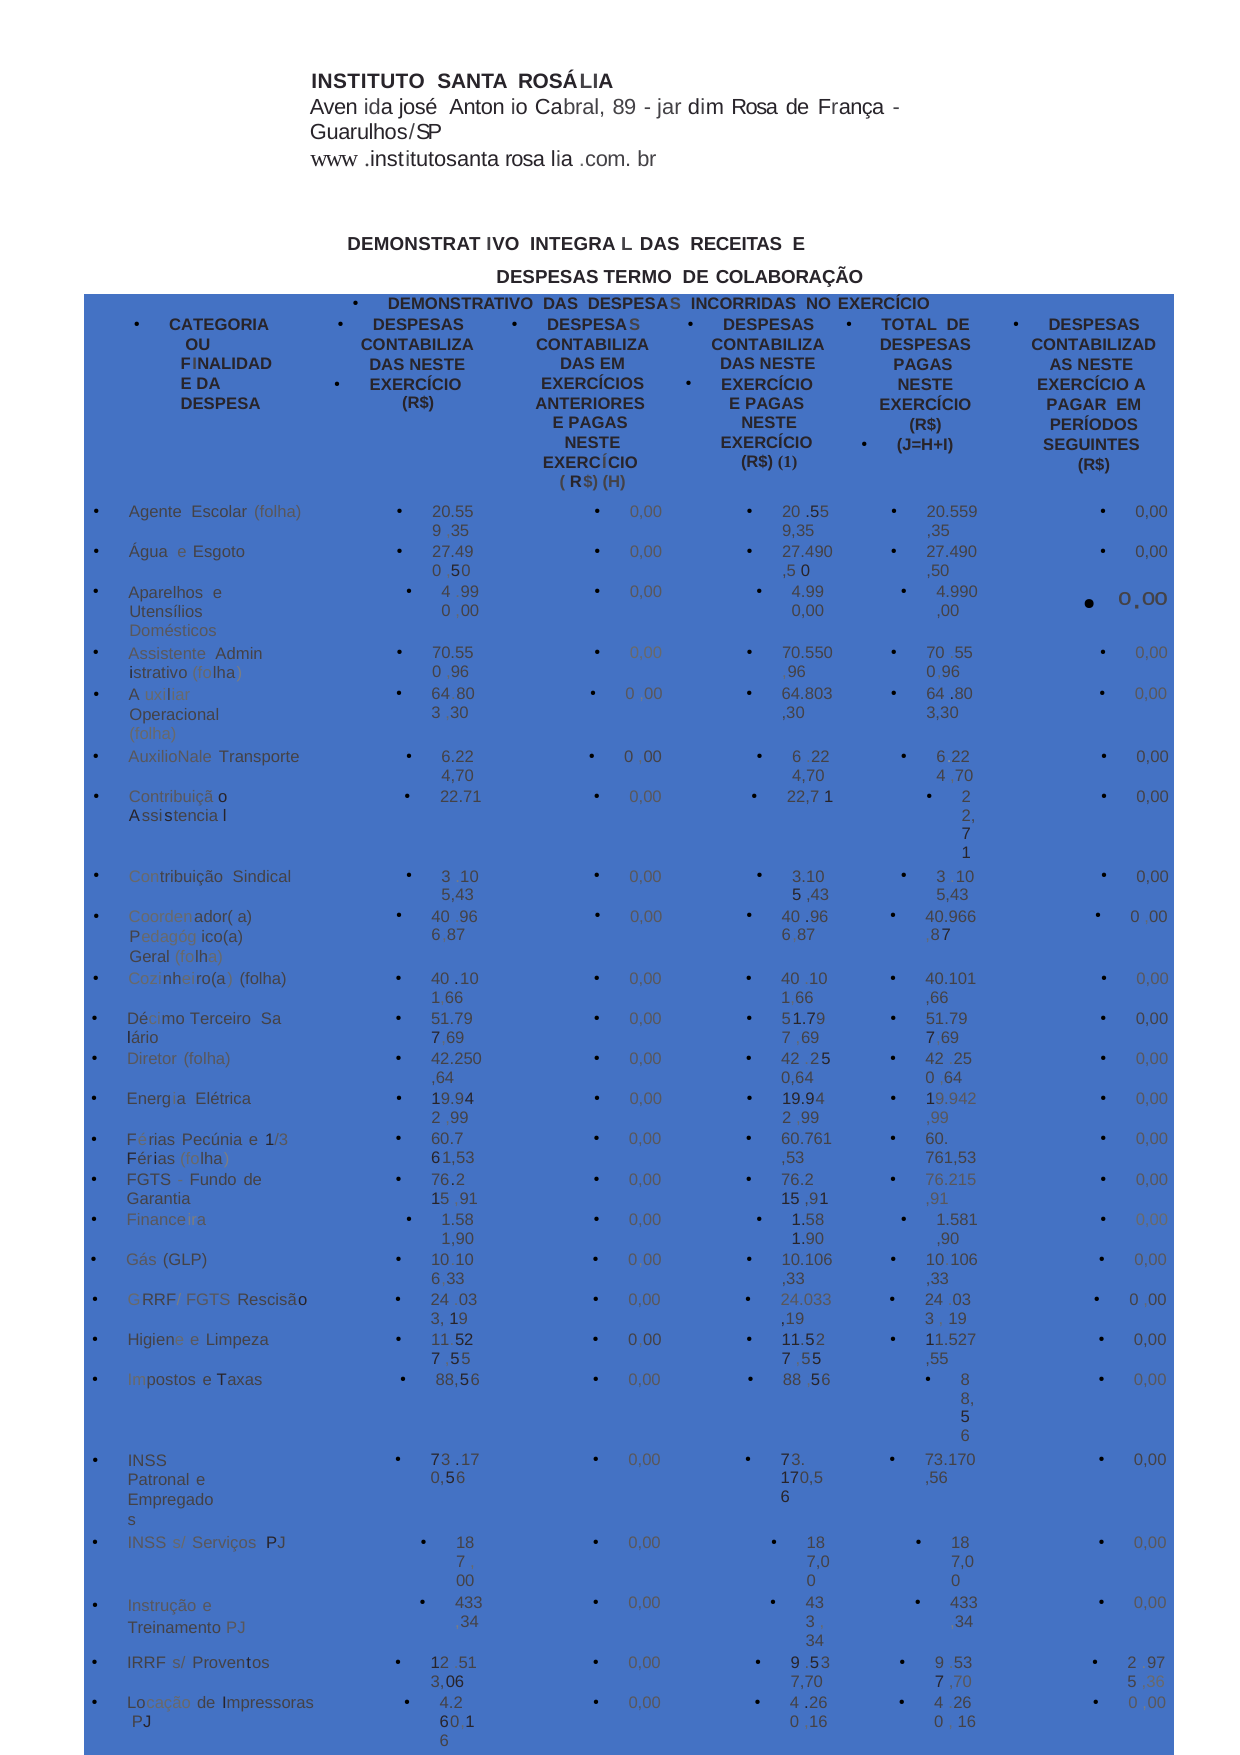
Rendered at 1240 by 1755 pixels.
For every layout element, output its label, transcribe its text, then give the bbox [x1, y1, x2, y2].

table_cell TOTAL DE DESPESAS PAGAS NESTE EXERCÍCIO (R$) (J=H+I) [833, 314, 978, 503]
table_cell 0,00 [483, 1654, 665, 1694]
table_cell 40.966 ,87 [833, 907, 978, 970]
table_cell 19.942,99 [833, 1090, 978, 1130]
table_cell 76.2 15 ,91 [314, 1170, 483, 1210]
table_cell 0,00 [978, 1330, 1174, 1370]
table_cell 0,00 [483, 907, 665, 970]
table_cell INSS Patronal e Empregados [84, 1450, 314, 1534]
table_cell 88,56 [833, 1370, 978, 1450]
table_cell 0,00 [483, 1370, 665, 1450]
table_header DEMONSTRATIVO DAS DESPESAS INCORRIDAS NO EXERCÍCIO [84, 294, 1174, 314]
table_cell 0,00 [978, 1250, 1174, 1290]
table_cell Locação de Impressoras PJ [84, 1694, 314, 1754]
table_cell 433 ,34 [833, 1594, 978, 1654]
table_cell 40.101,66 [833, 970, 978, 1010]
table_cell 4 .260 ,16 [665, 1694, 833, 1754]
table_cell 88 ,56 [665, 1370, 833, 1450]
table_cell 0,00 [978, 1130, 1174, 1170]
table_cell 0,00 [978, 1534, 1174, 1594]
table_cell 40 .966,87 [665, 907, 833, 970]
table_cell 0,00 [978, 1090, 1174, 1130]
text_box DEMONSTRAT IVO INTEGRA L DAS RECEITAS E DESPESAS TERMO DE COLABORAÇÃO [345, 220, 914, 277]
table_cell 3 .105,43 [314, 867, 483, 907]
table_cell 0,00 [483, 1694, 665, 1754]
table_cell 24.033 ,19 [665, 1290, 833, 1330]
table_cell 1.581.90 [665, 1210, 833, 1250]
table_cell 0,00 [483, 1594, 665, 1654]
table_cell Cozinheiro(a) (folha) [84, 970, 314, 1010]
table_cell 27.490,50 [833, 543, 978, 583]
table_cell 0,00 [978, 1010, 1174, 1050]
table_cell 0,00 [978, 503, 1174, 543]
table_cell 4 .260 , 16 [833, 1694, 978, 1754]
text_box INSTITUTO SANTA ROSÁLIA Aven ida josé Anton io Cabral, 89 - jar dim Rosa de França - Guarulhos/SP www .institutosanta rosa lia .com. br [307, 67, 1027, 147]
table_cell 4 .990 ,00 [314, 583, 483, 644]
table_cell 0,00 [978, 684, 1174, 747]
table_cell 27.490 ,50 [314, 543, 483, 583]
table_cell Contribuição Sindical [84, 867, 314, 907]
table_cell 0,00 [978, 1594, 1174, 1654]
table_cell Diretor (folha) [84, 1050, 314, 1090]
table_cell Água e Esgoto [84, 543, 314, 583]
table_cell 0,00 [978, 970, 1174, 1010]
table_cell 42 .250,64 [665, 1050, 833, 1090]
table_cell 20.559 ,35 [314, 503, 483, 543]
table_cell 10.106,33 [665, 1250, 833, 1290]
table_cell IRRF s/ Proventos [84, 1654, 314, 1694]
table_cell 0,00 [483, 1050, 665, 1090]
table_cell 0,00 [978, 543, 1174, 583]
table_cell 0 ,00 [978, 1694, 1174, 1754]
table_cell 24 .033 , 19 [833, 1290, 978, 1330]
table_cell 19.942 ,99 [665, 1090, 833, 1130]
table_cell INSS s/ Serviços PJ [84, 1534, 314, 1594]
table_cell 88,56 [314, 1370, 483, 1450]
table_cell 0,00 [483, 1250, 665, 1290]
table_cell 40 .101,66 [665, 970, 833, 1010]
table_cell 0 ,00 [978, 1290, 1174, 1330]
table_cell 0,00 [978, 1170, 1174, 1210]
table_cell 70 .550,96 [833, 644, 978, 684]
table_cell Financeira [84, 1210, 314, 1250]
table_cell 0,00 [483, 644, 665, 684]
table_cell 70.550 ,96 [314, 644, 483, 684]
table_cell 40 .101,66 [314, 970, 483, 1010]
table_cell 22,7 1 [665, 787, 833, 867]
table_cell 187,00 [665, 1534, 833, 1594]
table_cell 19.94 2 ,99 [314, 1090, 483, 1130]
table_cell 51.79 7,69 [833, 1010, 978, 1050]
table_cell 22.71 [314, 787, 483, 867]
table_cell 0,00 [978, 1210, 1174, 1250]
table_cell º·ºº [978, 583, 1174, 644]
table_cell Décimo Terceiro Sa lário [84, 1010, 314, 1050]
table_cell FGTS - Fundo de Garantia [84, 1170, 314, 1210]
table_cell 0,00 [483, 970, 665, 1010]
table_cell Energia Elétrica [84, 1090, 314, 1130]
table_cell DESPESAS CONTABILIZADAS NESTE EXERCÍCIO A PAGAR EM PERÍODOS SEGUINTES (R$) [978, 314, 1174, 503]
table_cell 42 .250 ,64 [833, 1050, 978, 1090]
table_cell 42.250,64 [314, 1050, 483, 1090]
table_cell 64.803,30 [665, 684, 833, 747]
table_cell 64.803 ,30 [314, 684, 483, 747]
table_cell 11.527,55 [833, 1330, 978, 1370]
table_cell 0,00 [978, 867, 1174, 907]
table_cell 27.490,5 0 [665, 543, 833, 583]
table_cell 187 ,00 [314, 1534, 483, 1594]
table_cell 4.2 60,16 [314, 1694, 483, 1754]
table_cell 0,00 [483, 1210, 665, 1250]
table_cell 73. 170,56 [665, 1450, 833, 1534]
table_cell 9 .53 7 ,70 [833, 1654, 978, 1694]
table_cell 11.527 ,55 [665, 1330, 833, 1370]
table_cell Higiene e Limpeza [84, 1330, 314, 1370]
table_cell 70.550 ,96 [665, 644, 833, 684]
table_cell 0,00 [483, 543, 665, 583]
table_cell 0,00 [483, 503, 665, 543]
table_cell 0,00 [483, 1170, 665, 1210]
table_cell 76.2 15 ,91 [665, 1170, 833, 1210]
table_cell A uxiliar Operacional (folha) [84, 684, 314, 747]
table_cell 0,00 [483, 583, 665, 644]
table_cell 6 .224,70 [665, 747, 833, 787]
table_cell 76.215,91 [833, 1170, 978, 1210]
table_cell 11.527 ,55 [314, 1330, 483, 1370]
table_cell 3 .105,43 [833, 867, 978, 907]
table_cell 0,00 [978, 644, 1174, 684]
table_cell 10.106,33 [314, 1250, 483, 1290]
table_cell 24 .033, 19 [314, 1290, 483, 1330]
table_cell 64 .803,30 [833, 684, 978, 747]
table_cell 187,00 [833, 1534, 978, 1594]
table_cell Agente Escolar (folha) [84, 503, 314, 543]
table_cell 60.7 61,53 [314, 1130, 483, 1170]
table_cell 6.224 ,70 [833, 747, 978, 787]
table_cell 0,00 [978, 787, 1174, 867]
table_cell DESPESAS CONTABILIZADAS NESTE EXERCÍCIO (R$) [314, 314, 483, 503]
table_cell 51.797 ,69 [665, 1010, 833, 1050]
table_cell Contribuiçã o Assistencia l [84, 787, 314, 867]
table_cell GRRF/ FGTS Rescisão [84, 1290, 314, 1330]
table_cell 0,00 [483, 787, 665, 867]
table_cell 60.761,53 [665, 1130, 833, 1170]
table_cell Assistente Admin istrativo (folha) [84, 644, 314, 684]
table_cell Instrução e Treinamento PJ [84, 1594, 314, 1654]
table_cell 433 ,34 [314, 1594, 483, 1654]
table_cell Férias Pecúnia e 1/3 Férias (folha) [84, 1130, 314, 1170]
table_cell AuxilioNale Transporte [84, 747, 314, 787]
table_cell 22,71 [833, 787, 978, 867]
table_cell 0,00 [978, 1370, 1174, 1450]
table_cell 2 .975 ,36 [978, 1654, 1174, 1694]
table_cell 0 ,00 [483, 747, 665, 787]
table_cell 0 ,00 [978, 907, 1174, 970]
table_cell CATEGORIA OU FINALIDADE DA DESPESA [84, 314, 314, 503]
table_cell 3.105 ,43 [665, 867, 833, 907]
table_cell 0,00 [483, 1450, 665, 1534]
table_cell 9 .537,70 [665, 1654, 833, 1694]
table_cell 0,00 [483, 1090, 665, 1130]
table_cell Aparelhos e Utensílios Domésticos [84, 583, 314, 644]
table_cell 1.581,90 [314, 1210, 483, 1250]
table_cell 1.581,90 [833, 1210, 978, 1250]
table_cell 0,00 [483, 867, 665, 907]
table_cell 0,00 [483, 1330, 665, 1370]
table_cell 20.559,35 [833, 503, 978, 543]
table_cell Gás (GLP) [84, 1250, 314, 1290]
table_cell 51.797,69 [314, 1010, 483, 1050]
table_cell DESPESAS CONTABILIZADAS EM EXERCÍCIOS ANTERIORES E PAGAS NESTE EXERCÍCIO ( R$) (H) [483, 314, 665, 503]
table_cell 0 ,00 [483, 684, 665, 747]
table_cell 433 ,34 [665, 1594, 833, 1654]
table_cell 12 .513,06 [314, 1654, 483, 1694]
table_cell 10.106,33 [833, 1250, 978, 1290]
table_cell 20 .559,35 [665, 503, 833, 543]
table_cell 60. 761,53 [833, 1130, 978, 1170]
table_cell 0,00 [483, 1010, 665, 1050]
table_cell 0,00 [483, 1534, 665, 1594]
table_cell 4.990,00 [833, 583, 978, 644]
table_cell 0,00 [978, 1050, 1174, 1090]
table_cell Impostos e Taxas [84, 1370, 314, 1450]
table_cell 6.224,70 [314, 747, 483, 787]
table_cell 0,00 [978, 1450, 1174, 1534]
table_cell 0,00 [978, 747, 1174, 787]
table_cell 73.170,56 [833, 1450, 978, 1534]
table_cell 4.990,00 [665, 583, 833, 644]
table_cell DESPESAS CONTABILIZADAS NESTE EXERCÍCIO E PAGAS NESTE EXERCÍCIO (R$) (1) [665, 314, 833, 503]
table_cell 0,00 [483, 1290, 665, 1330]
table_cell 40 .966,87 [314, 907, 483, 970]
table_cell 73 .170,56 [314, 1450, 483, 1534]
table_cell 0,00 [483, 1130, 665, 1170]
table_cell Coordenador( a) Pedagóg ico(a) Geral (folha) [84, 907, 314, 970]
